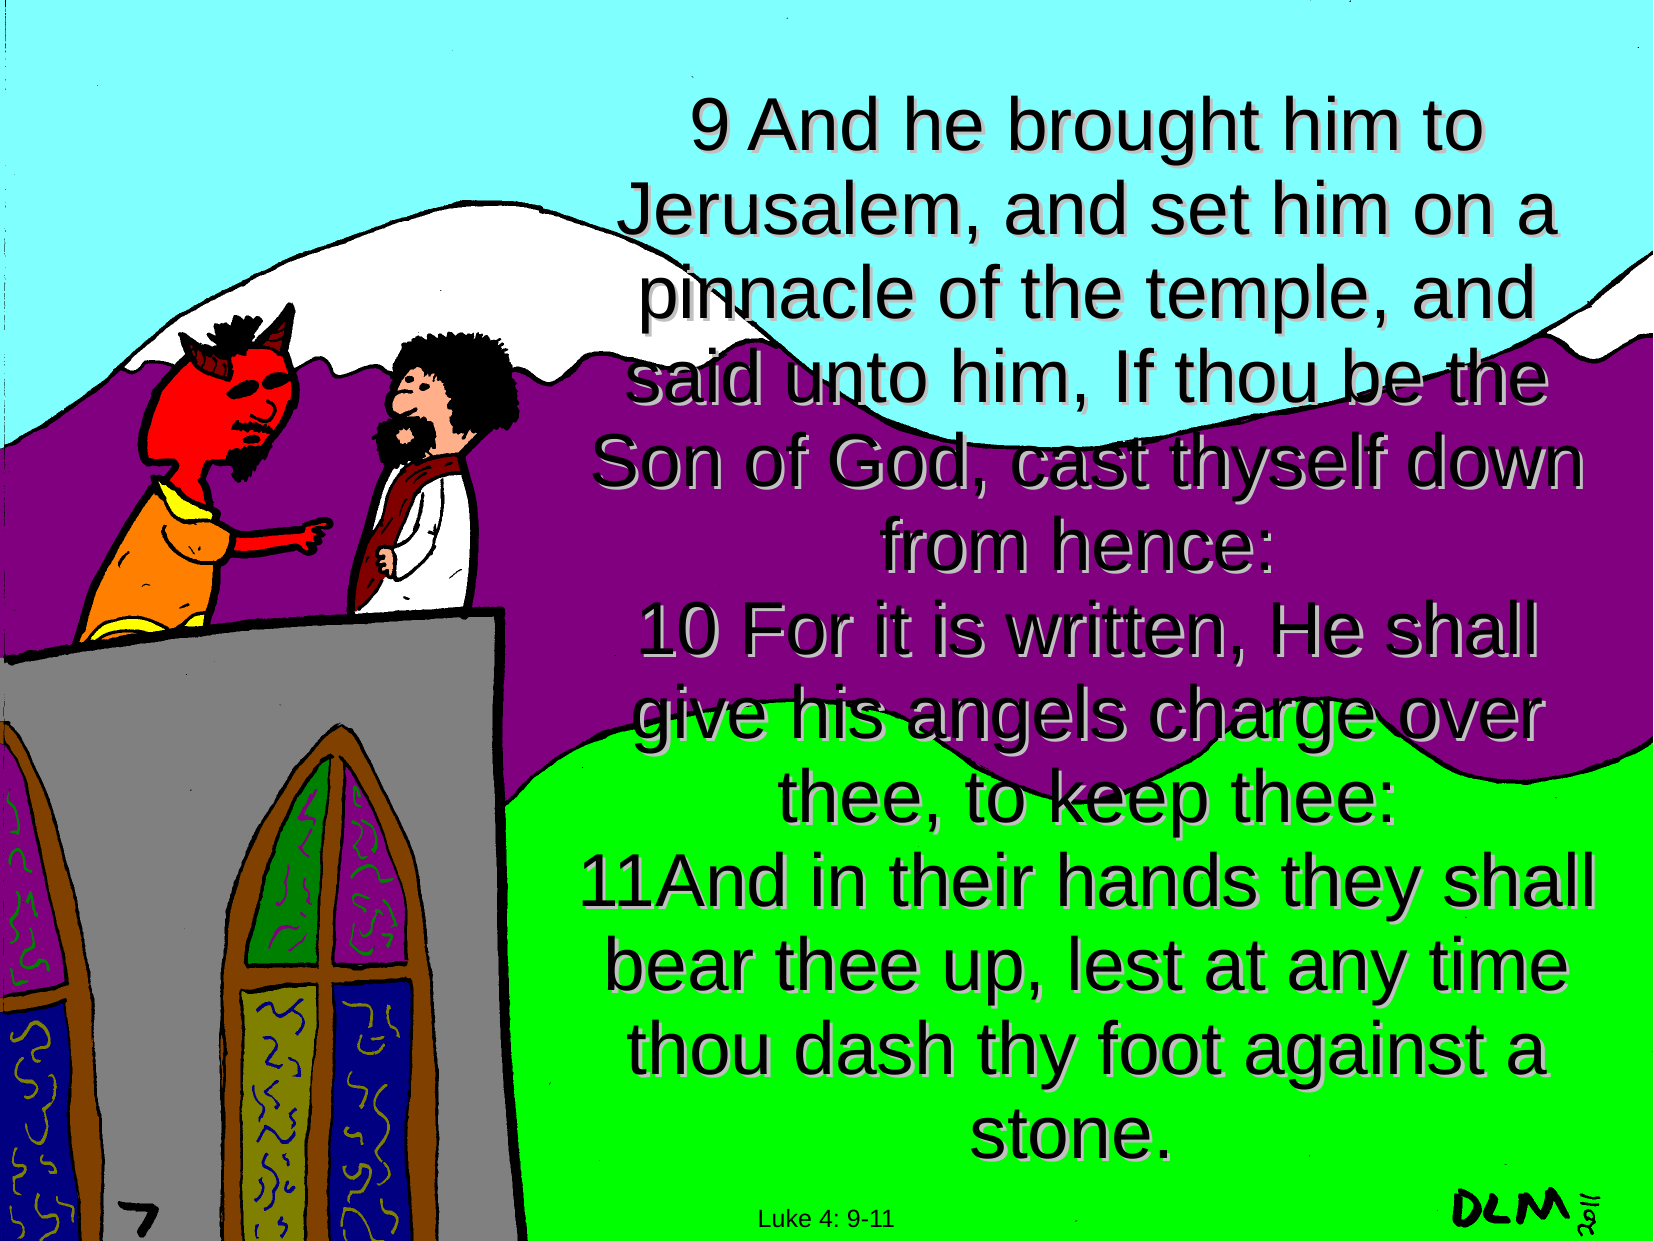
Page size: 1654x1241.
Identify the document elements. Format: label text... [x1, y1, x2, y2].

picture [0, 0, 1653, 1197]
text_box Luke 4: 9-11 [0, 1197, 1653, 1241]
text_box 9 And he brought him to Jerusalem, and set him on a pinnacle of the temple, and said unto him, If thou be the Son of God, cast thyself down from hence: 10 For it is written, He shall give his angels charge over thee, to keep thee: 11And in their hands they shall bear thee up, lest at any time thou dash thy foot against a stone. [562, 75, 1613, 1182]
